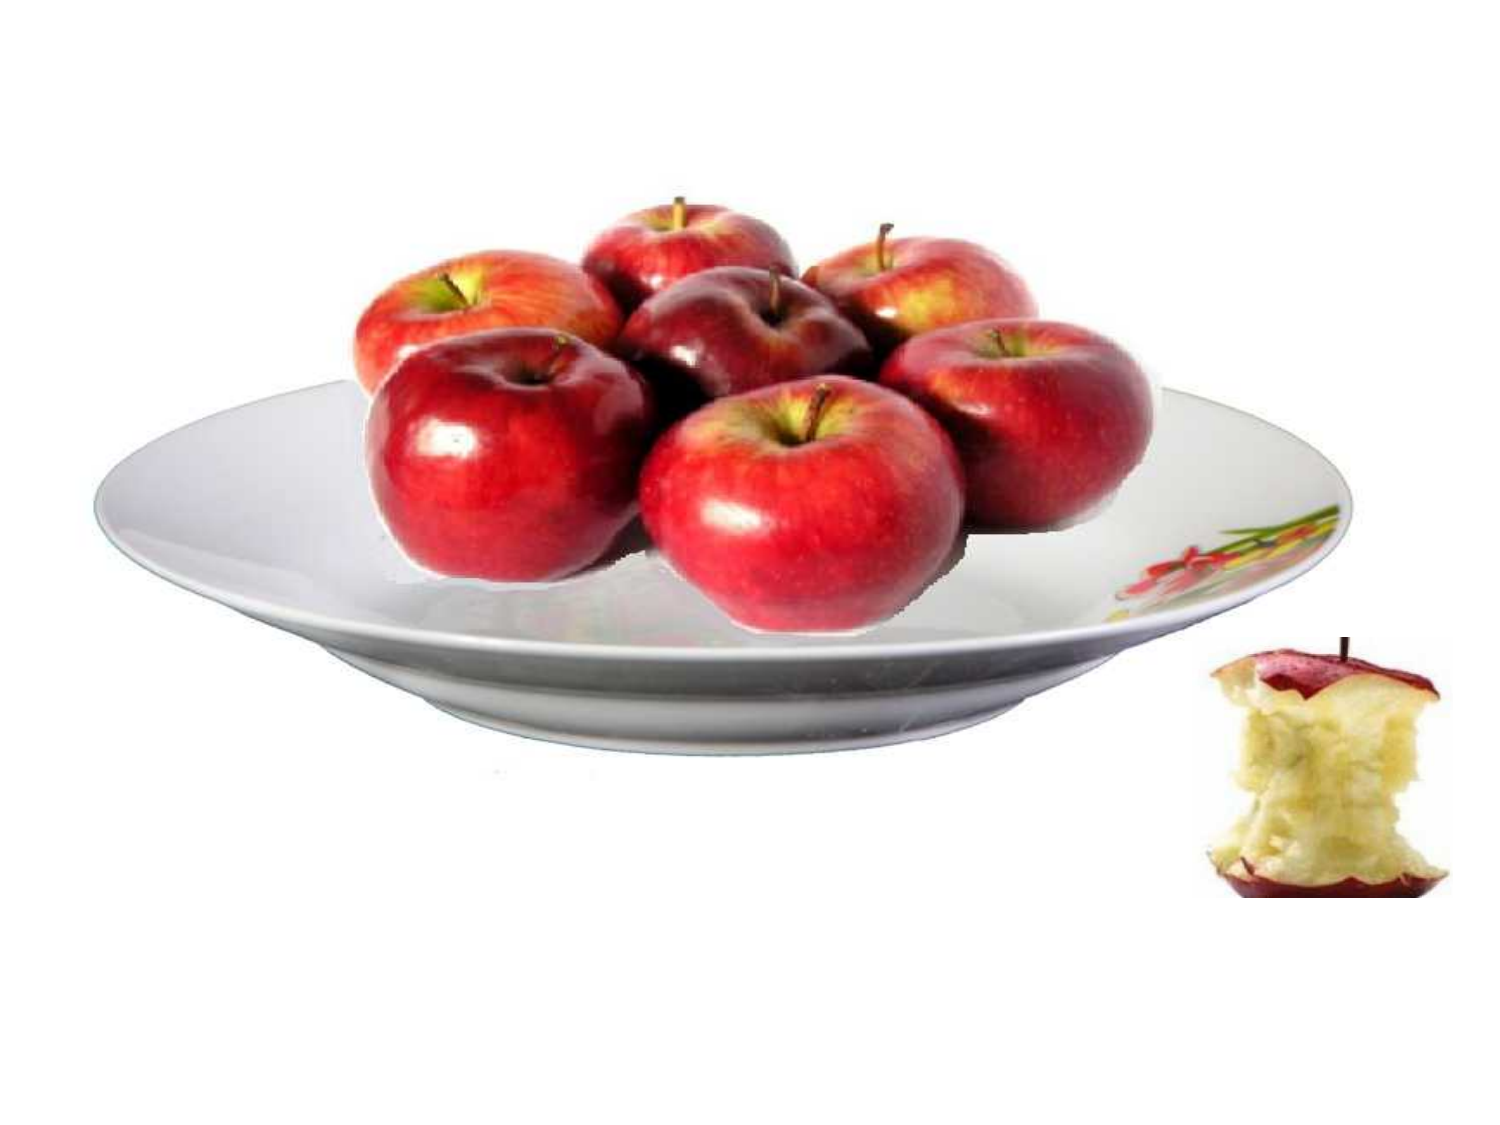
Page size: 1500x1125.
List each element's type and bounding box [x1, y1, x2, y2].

picture [23, 11, 1453, 898]
